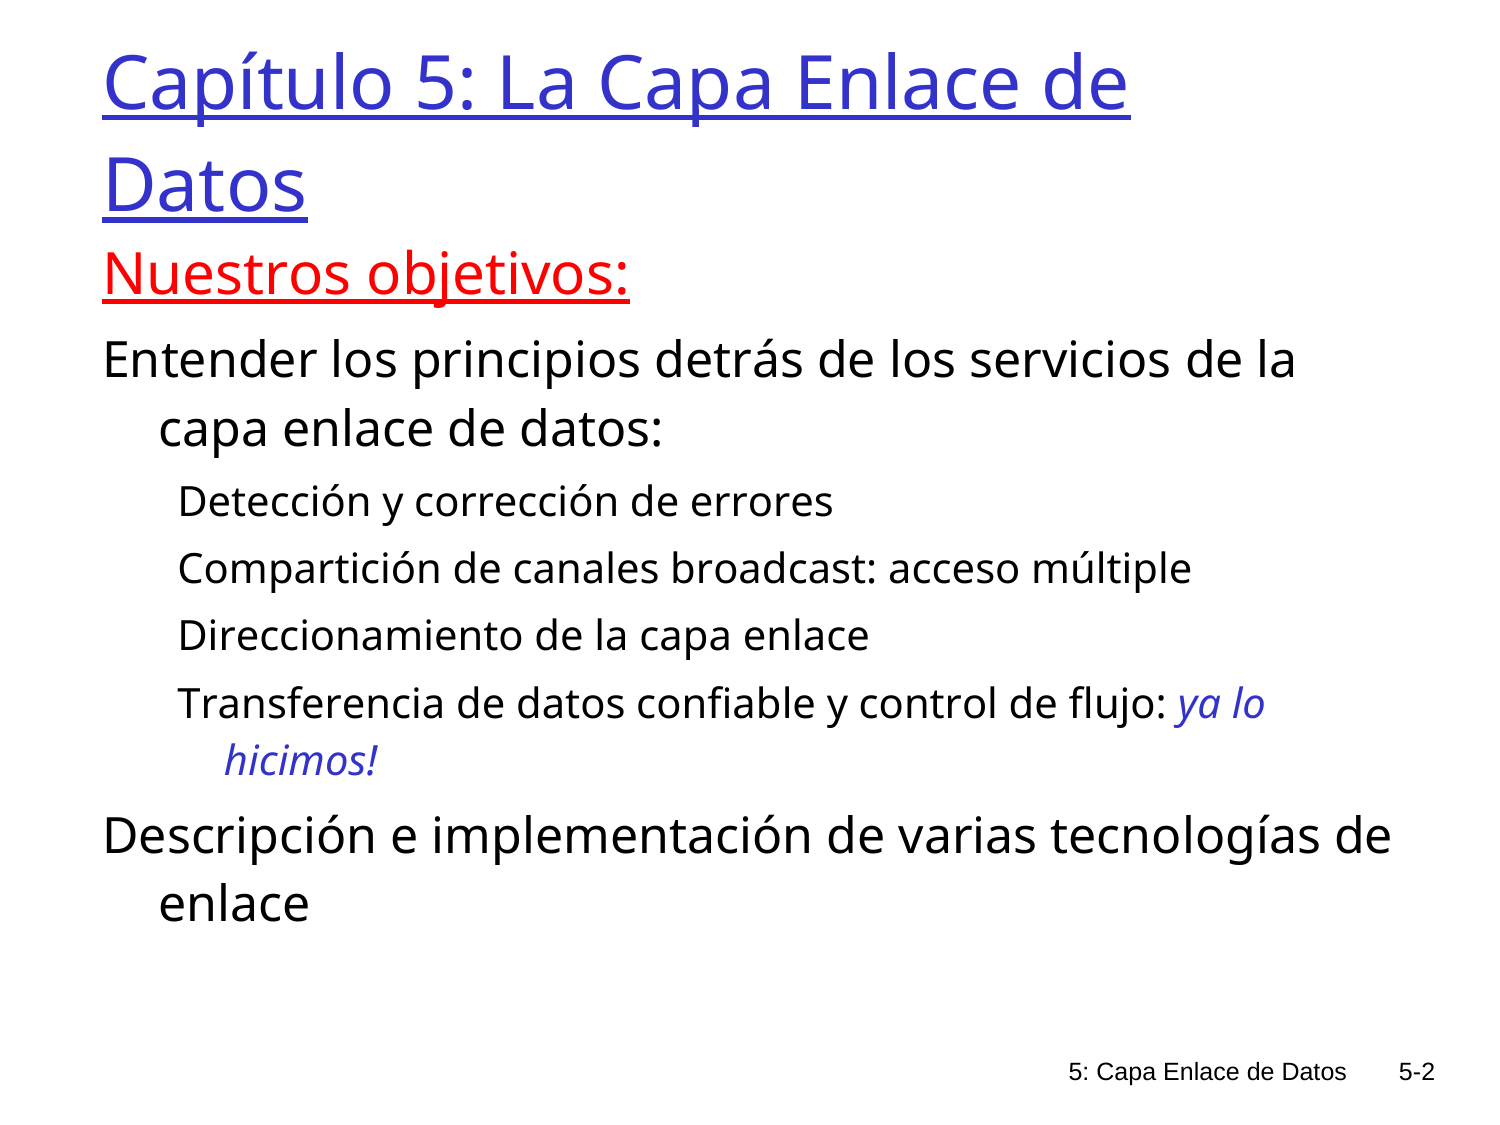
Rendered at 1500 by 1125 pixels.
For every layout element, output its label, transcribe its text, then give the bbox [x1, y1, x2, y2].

list Nuestros objetivos: Entender los principios detrás de los servicios de la capa enlace de datos: Detección y corrección de errores Compartición de canales broadcast: acceso múltiple Direccionamiento de la capa enlace Transferencia de datos confiable y control de flujo: ya lo hicimos! Descripción e implementación de varias tecnologías de enlace [87, 224, 1426, 988]
title Capítulo 5: La Capa Enlace de Datos [87, 37, 1363, 224]
